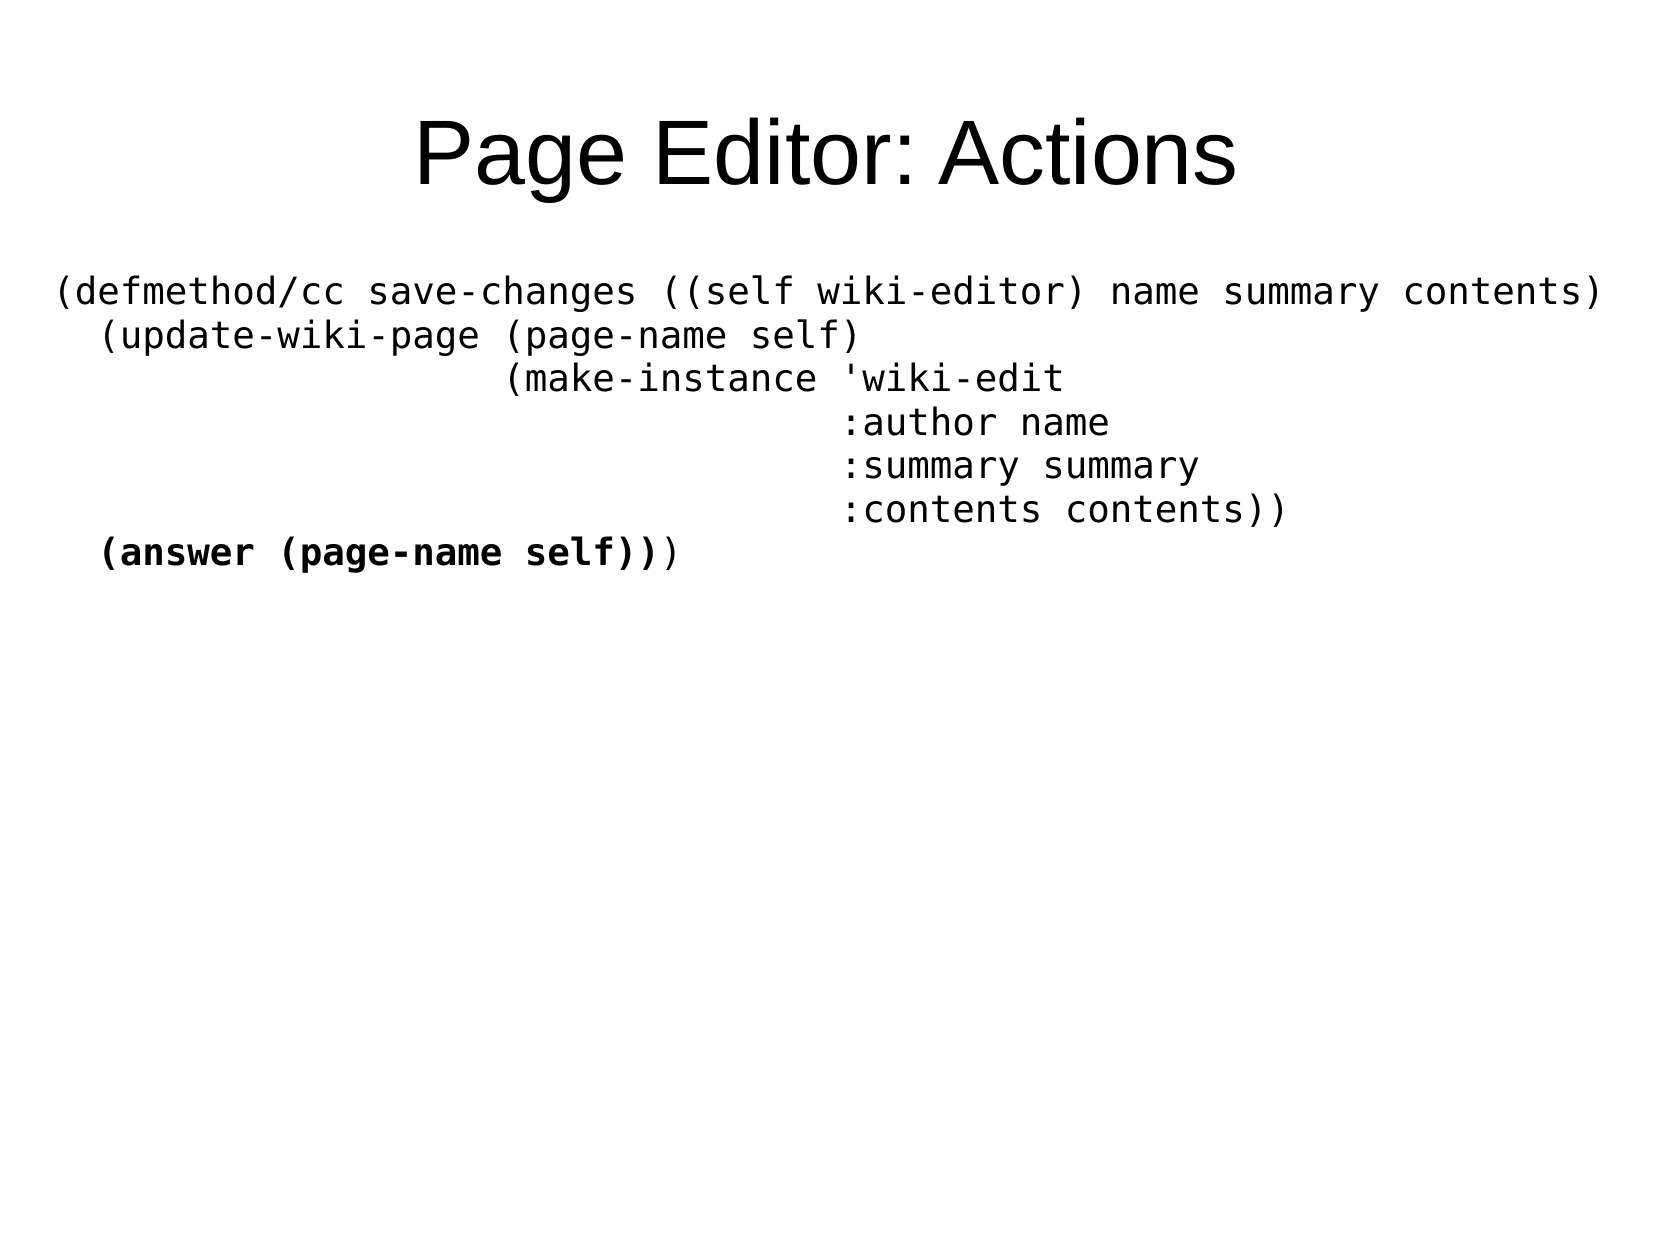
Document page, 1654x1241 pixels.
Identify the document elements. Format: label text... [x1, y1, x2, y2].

text_box (defmethod/cc save-changes ((self wiki-editor) name summary contents) (update-wiki-page (page-name self) (make-instance 'wiki-edit :author name :summary summary :contents contents)) (answer (page-name self))) [37, 262, 1654, 582]
title Page Editor: Actions [82, 56, 1571, 250]
